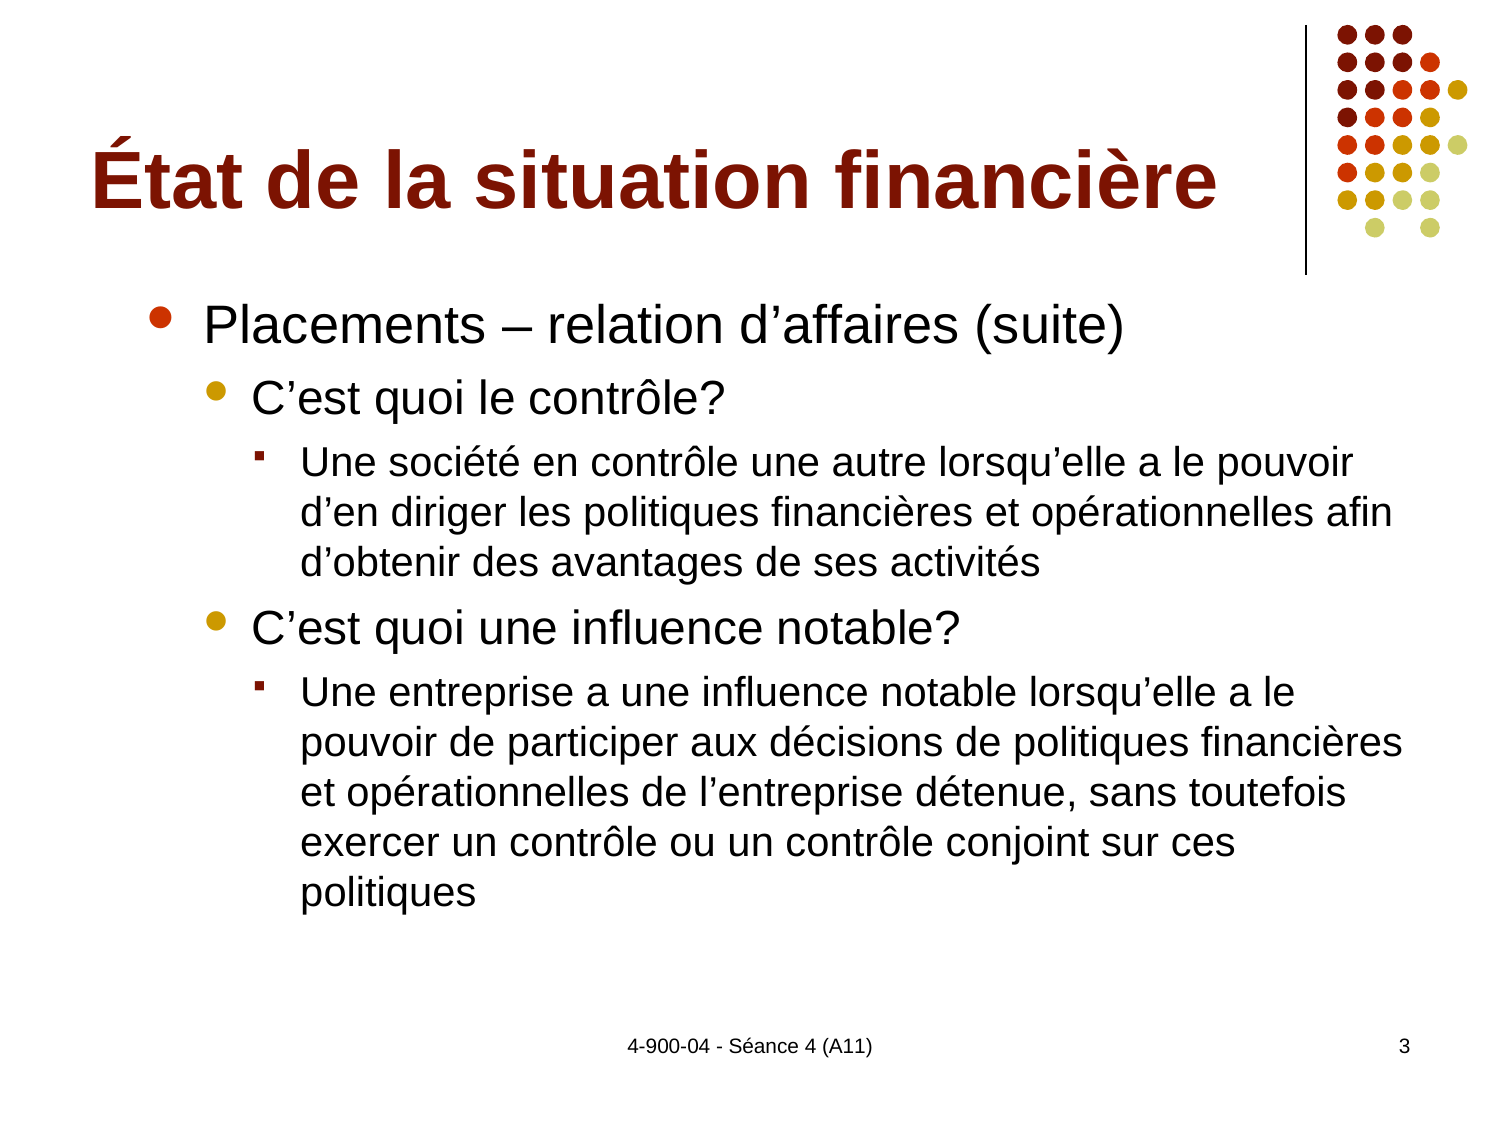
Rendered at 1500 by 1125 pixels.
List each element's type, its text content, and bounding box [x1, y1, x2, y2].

text_box <numéro> [1074, 1025, 1426, 1101]
text_box 4-900-04 - Séance 4 (A11) [512, 1025, 988, 1101]
list Placements – relation d’affaires (suite) C’est quoi le contrôle? Une société en contrôle une autre lorsqu’elle a le pouvoir d’en diriger les politiques financières et opérationnelles afin d’obtenir des avantages de ses activités C’est quoi une influence notable? Une entreprise a une influence notable lorsqu’elle a le pouvoir de participer aux décisions de politiques financières et opérationnelles de l’entreprise détenue, sans toutefois exercer un contrôle ou un contrôle conjoint sur ces politiques [75, 282, 1426, 1006]
title État de la situation financière [74, 20, 1313, 233]
